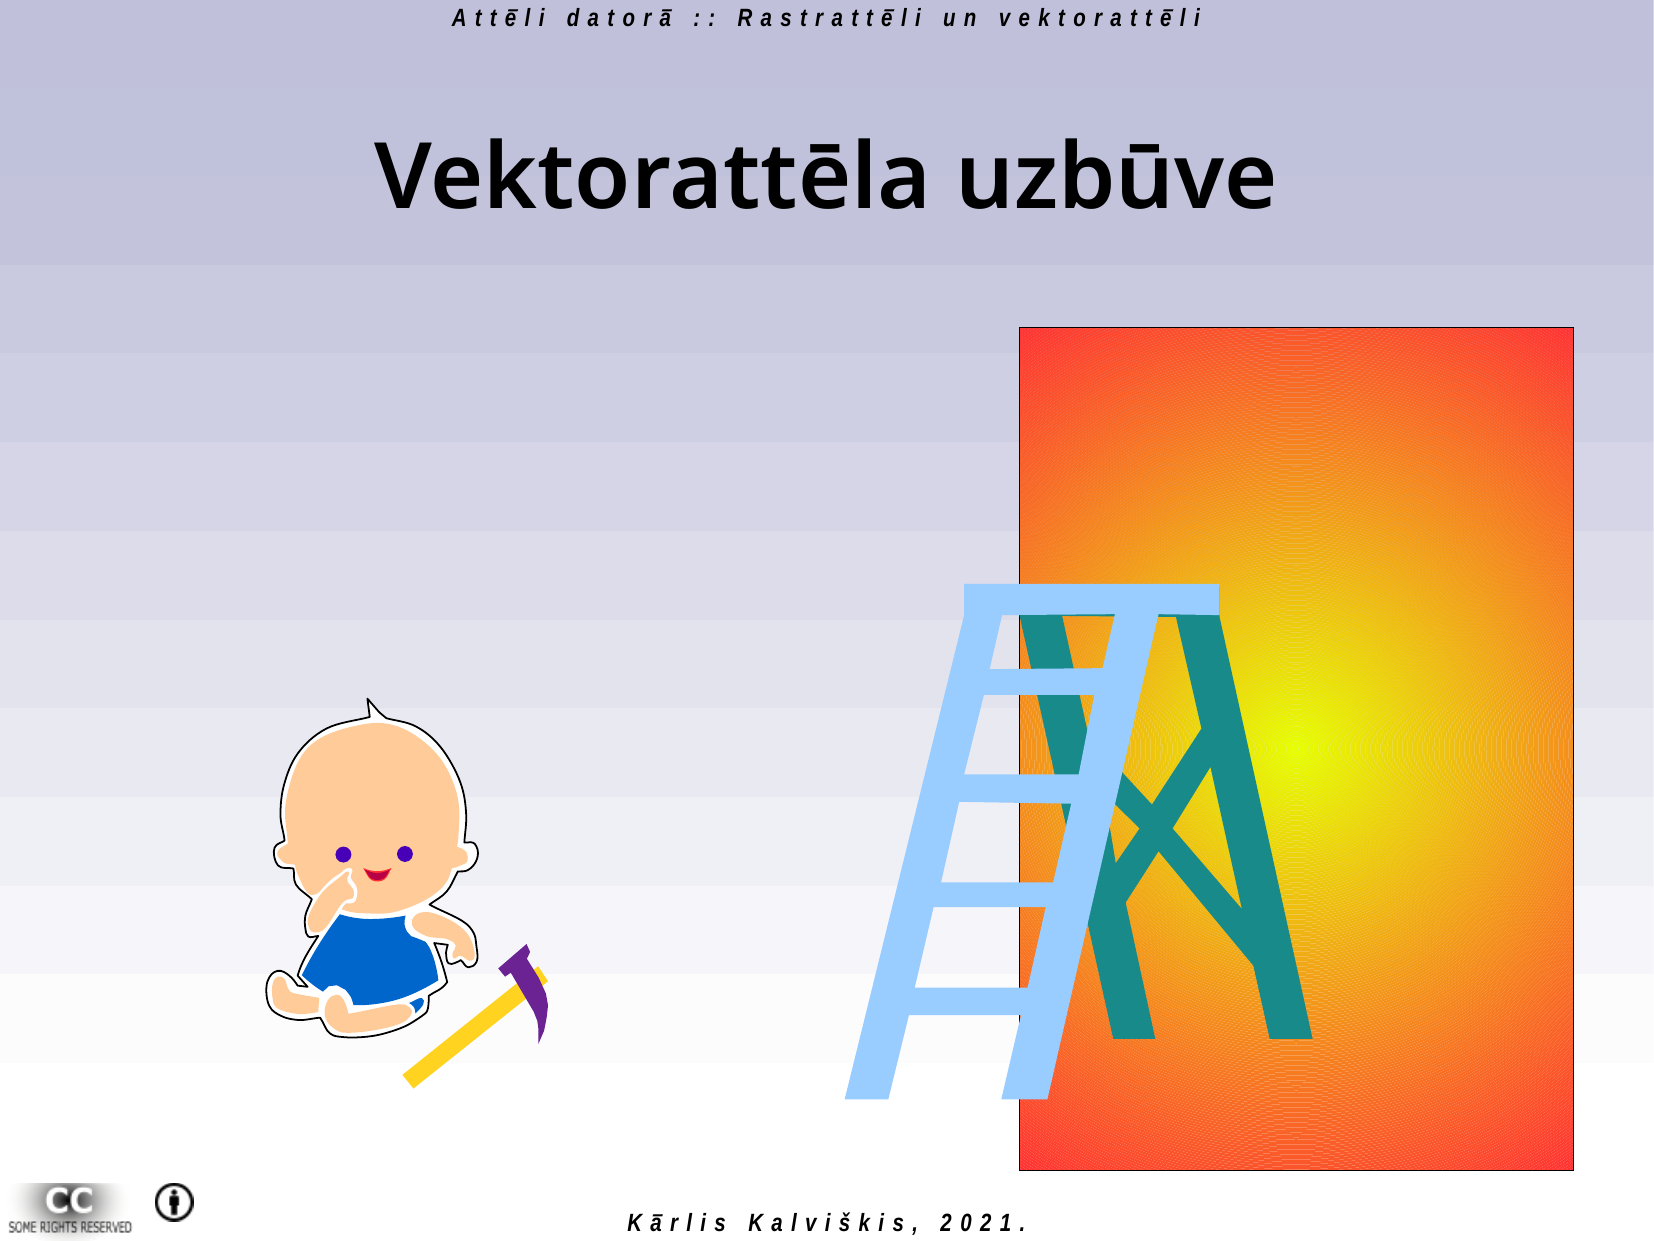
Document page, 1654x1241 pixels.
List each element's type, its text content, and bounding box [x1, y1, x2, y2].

text_box [266, 698, 478, 1038]
picture [0, 0, 1654, 1241]
text_box [844, 327, 1574, 1171]
title Vektorattēla uzbūve [29, 49, 1625, 296]
text_box [402, 943, 549, 1089]
